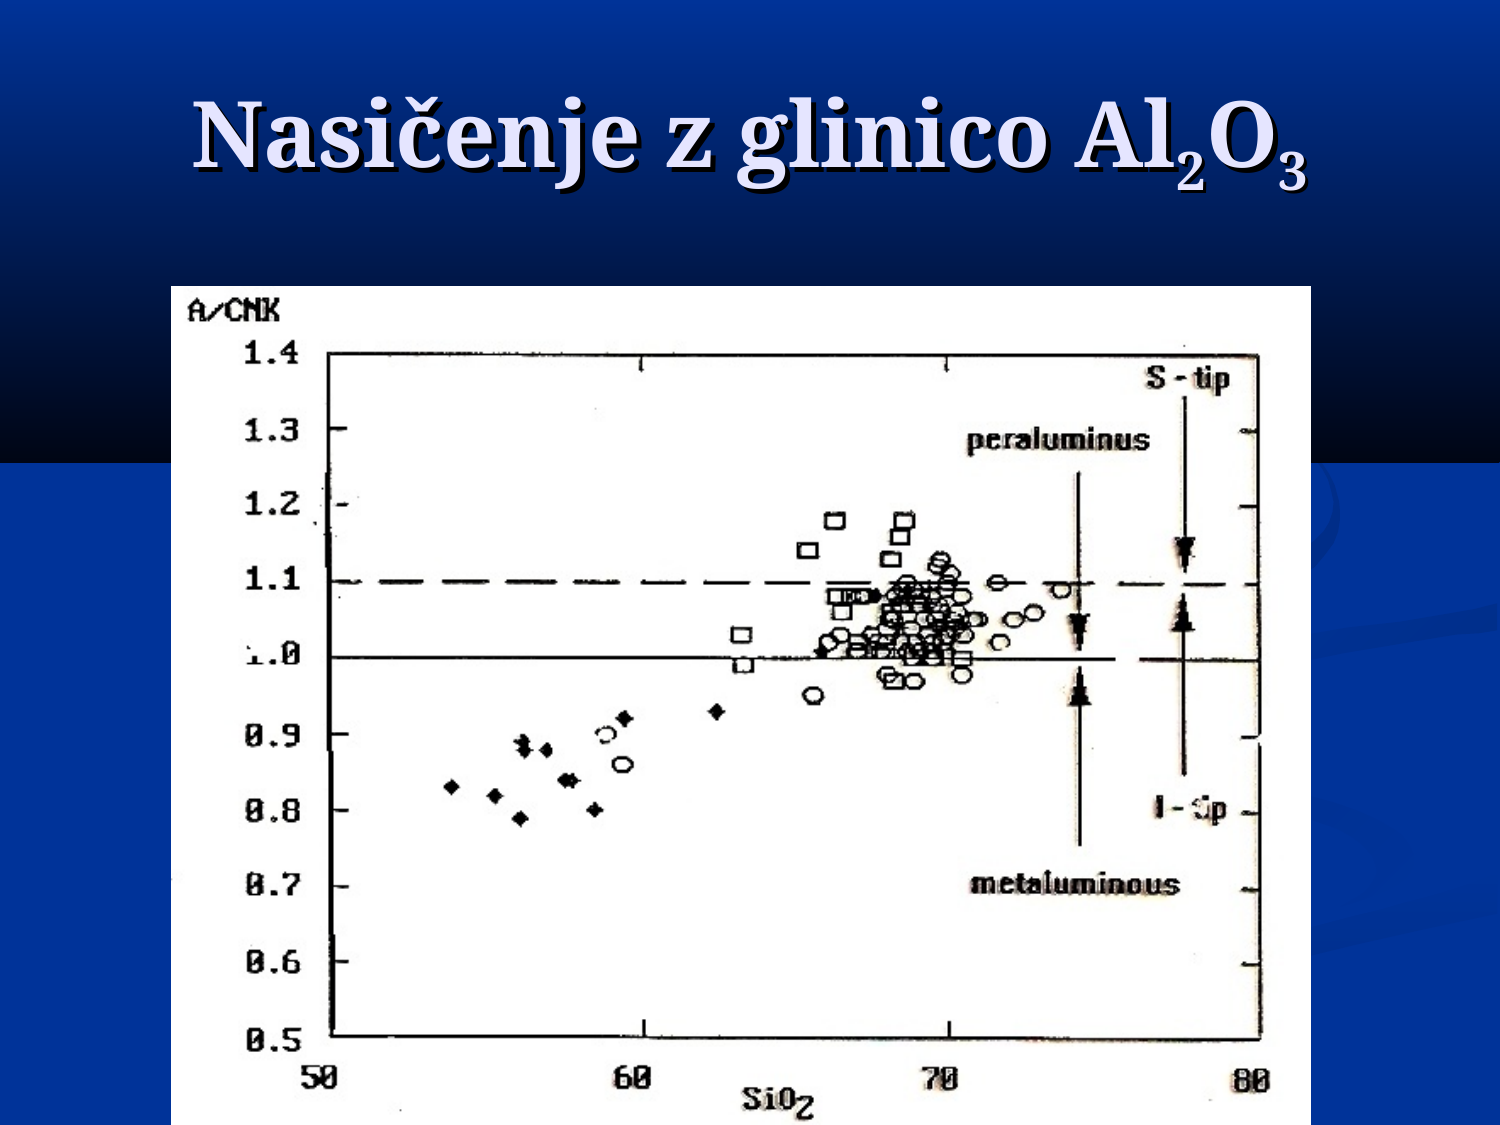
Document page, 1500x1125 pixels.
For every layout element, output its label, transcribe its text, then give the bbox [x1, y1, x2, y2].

text_box [171, 287, 1311, 1125]
title Nasičenje z glinico Al2O3 [75, 45, 1426, 233]
